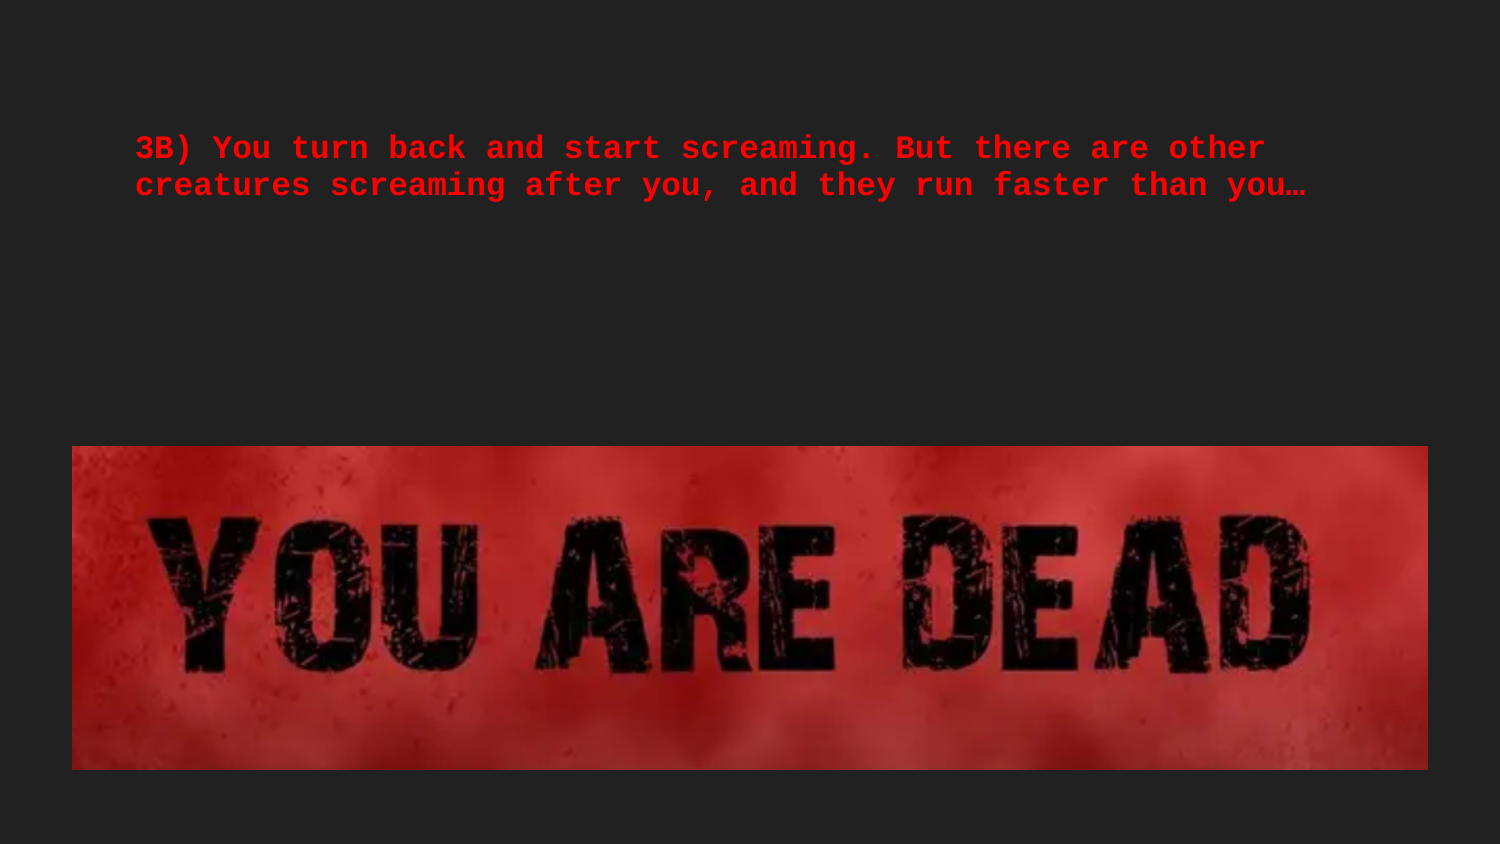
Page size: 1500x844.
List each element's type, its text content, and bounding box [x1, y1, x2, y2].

title 3B) You turn back and start screaming. But there are other creatures screaming after you, and they run faster than you… [119, 116, 1401, 410]
picture [72, 446, 1428, 770]
